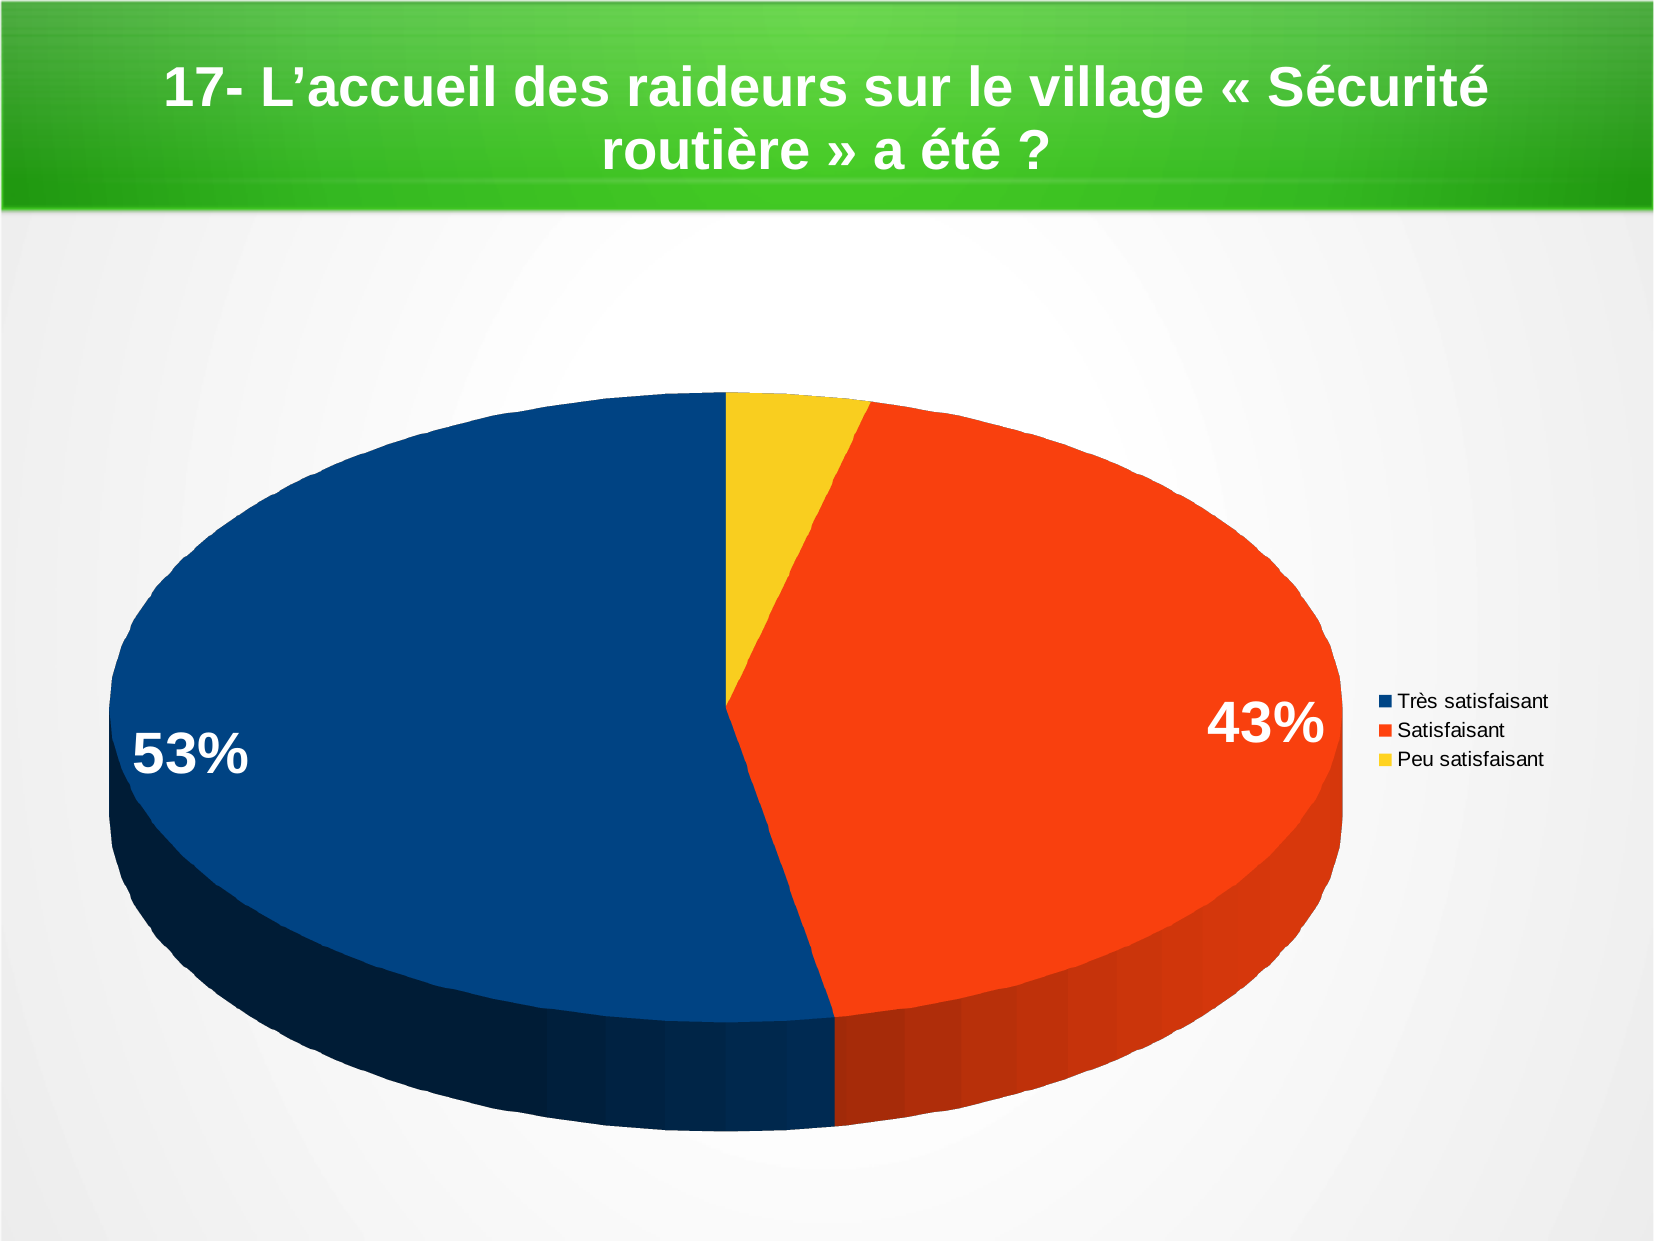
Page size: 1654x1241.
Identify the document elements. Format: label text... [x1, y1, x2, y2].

chart [80, 289, 1569, 1172]
picture [0, 0, 1654, 1241]
title 17- L’accueil des raideurs sur le village « Sécurité routière » a été ? [82, 47, 1571, 189]
